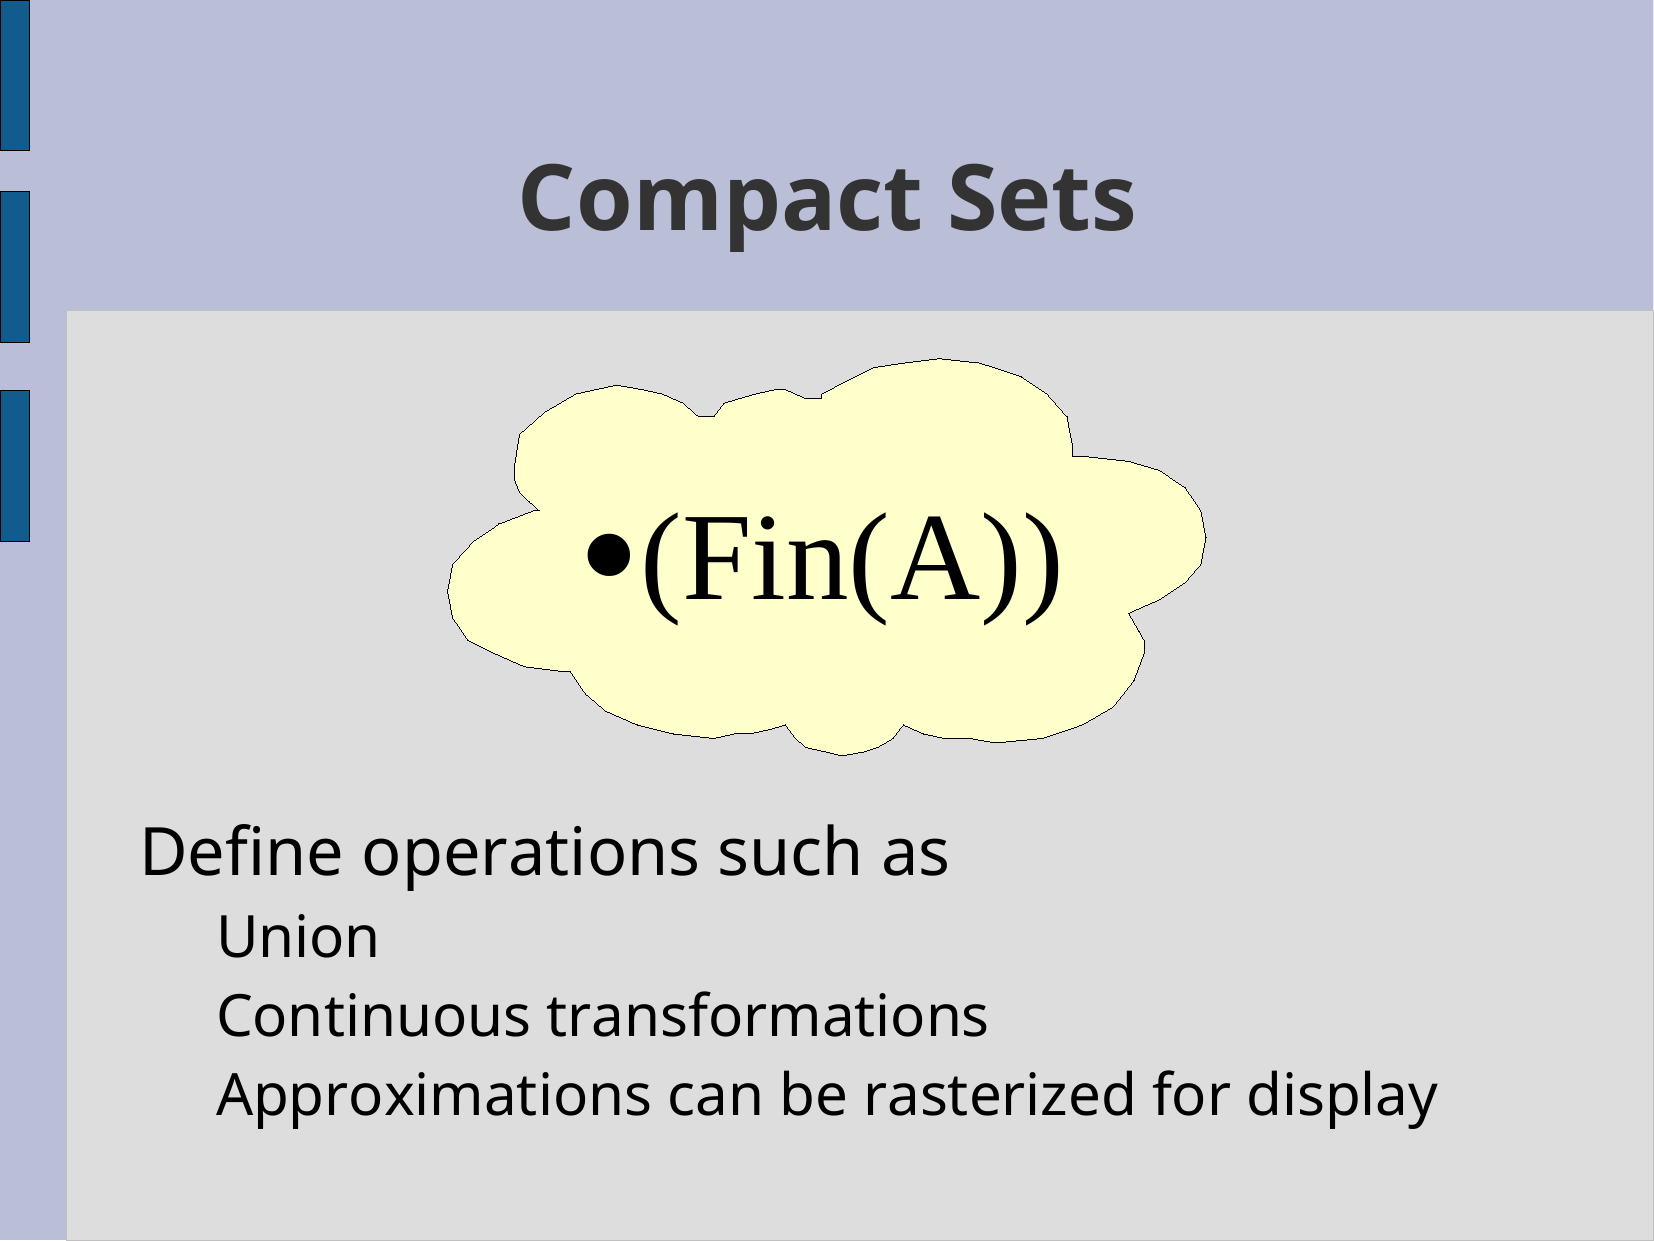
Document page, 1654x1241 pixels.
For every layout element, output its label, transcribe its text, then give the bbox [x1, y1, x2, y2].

title Compact Sets [121, 91, 1534, 299]
list Define operations such as Union Continuous transformations Approximations can be rasterized for display [121, 804, 1534, 1214]
text_box (Fin(A)) [447, 358, 1207, 756]
